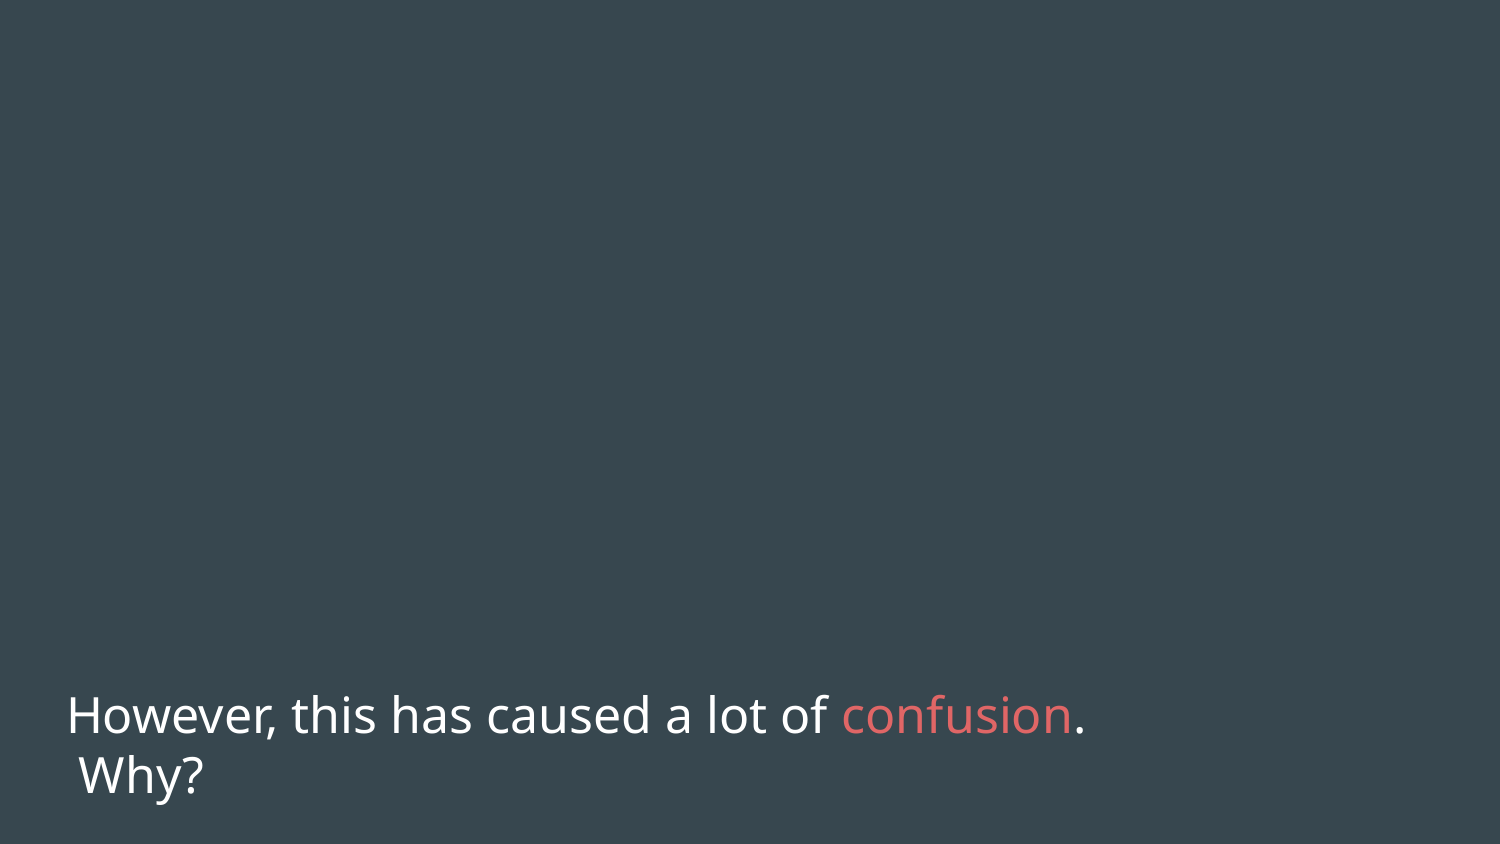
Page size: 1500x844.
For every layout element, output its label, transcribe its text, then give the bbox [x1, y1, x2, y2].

list However, this has caused a lot of confusion. Why? [51, 694, 1106, 794]
